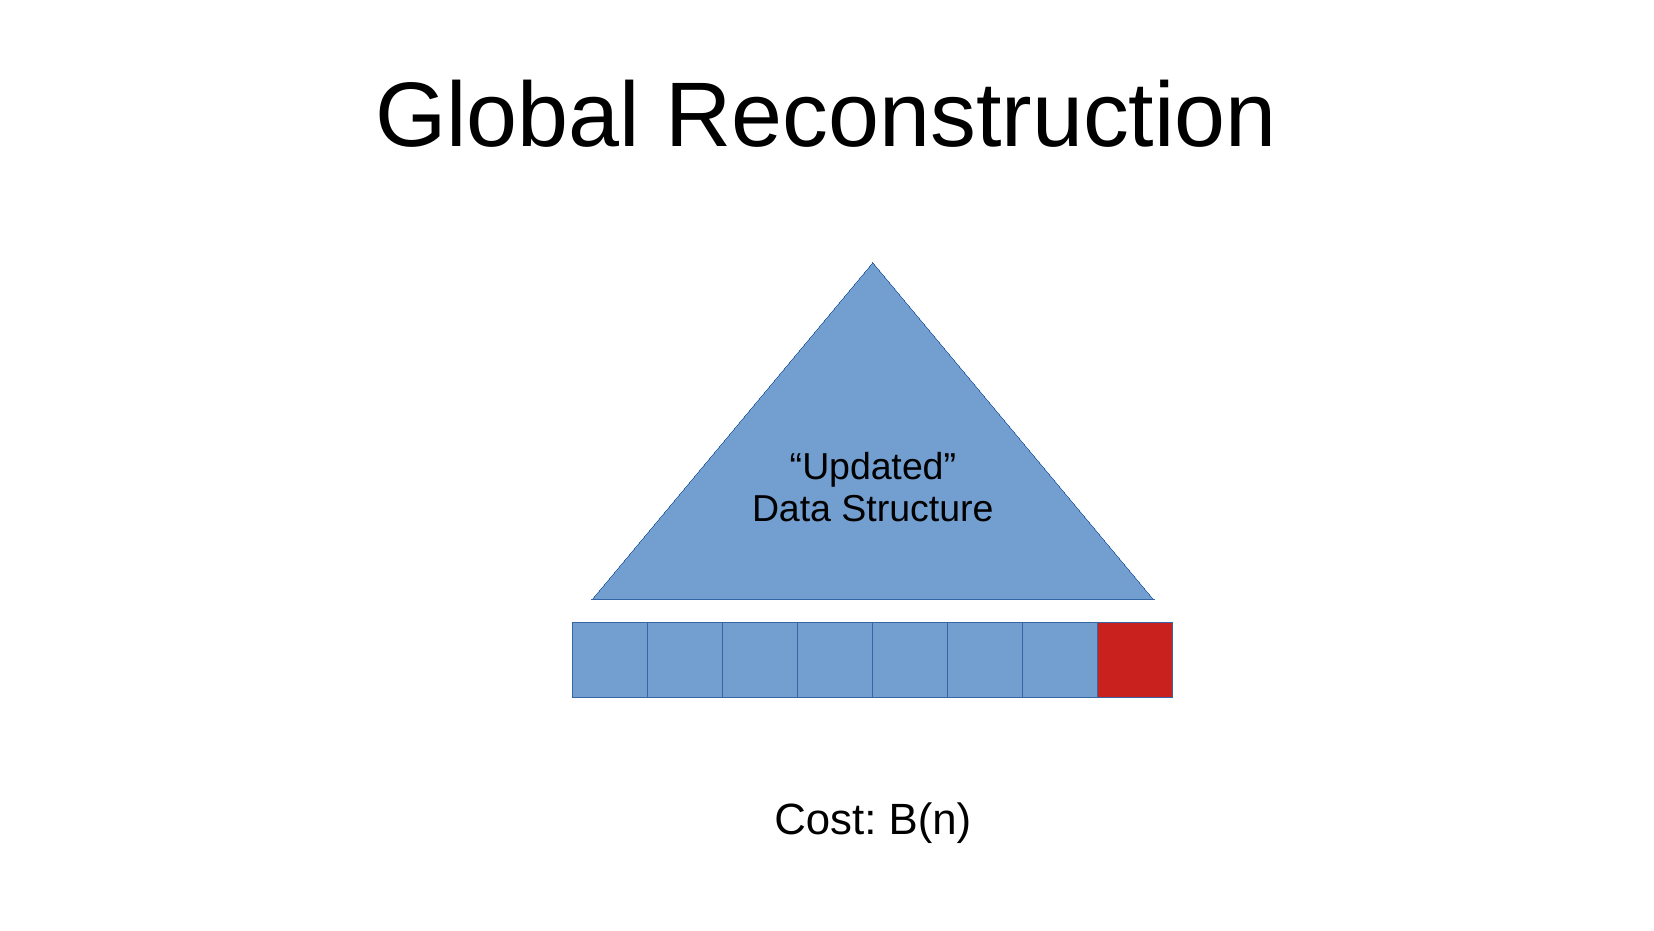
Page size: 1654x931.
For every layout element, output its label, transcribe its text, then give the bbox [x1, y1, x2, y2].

title Global Reconstruction [82, 37, 1571, 193]
text_box Cost: B(n) [759, 787, 987, 852]
text_box “Updated” Data Structure [591, 262, 1155, 600]
text_box [572, 622, 1173, 698]
